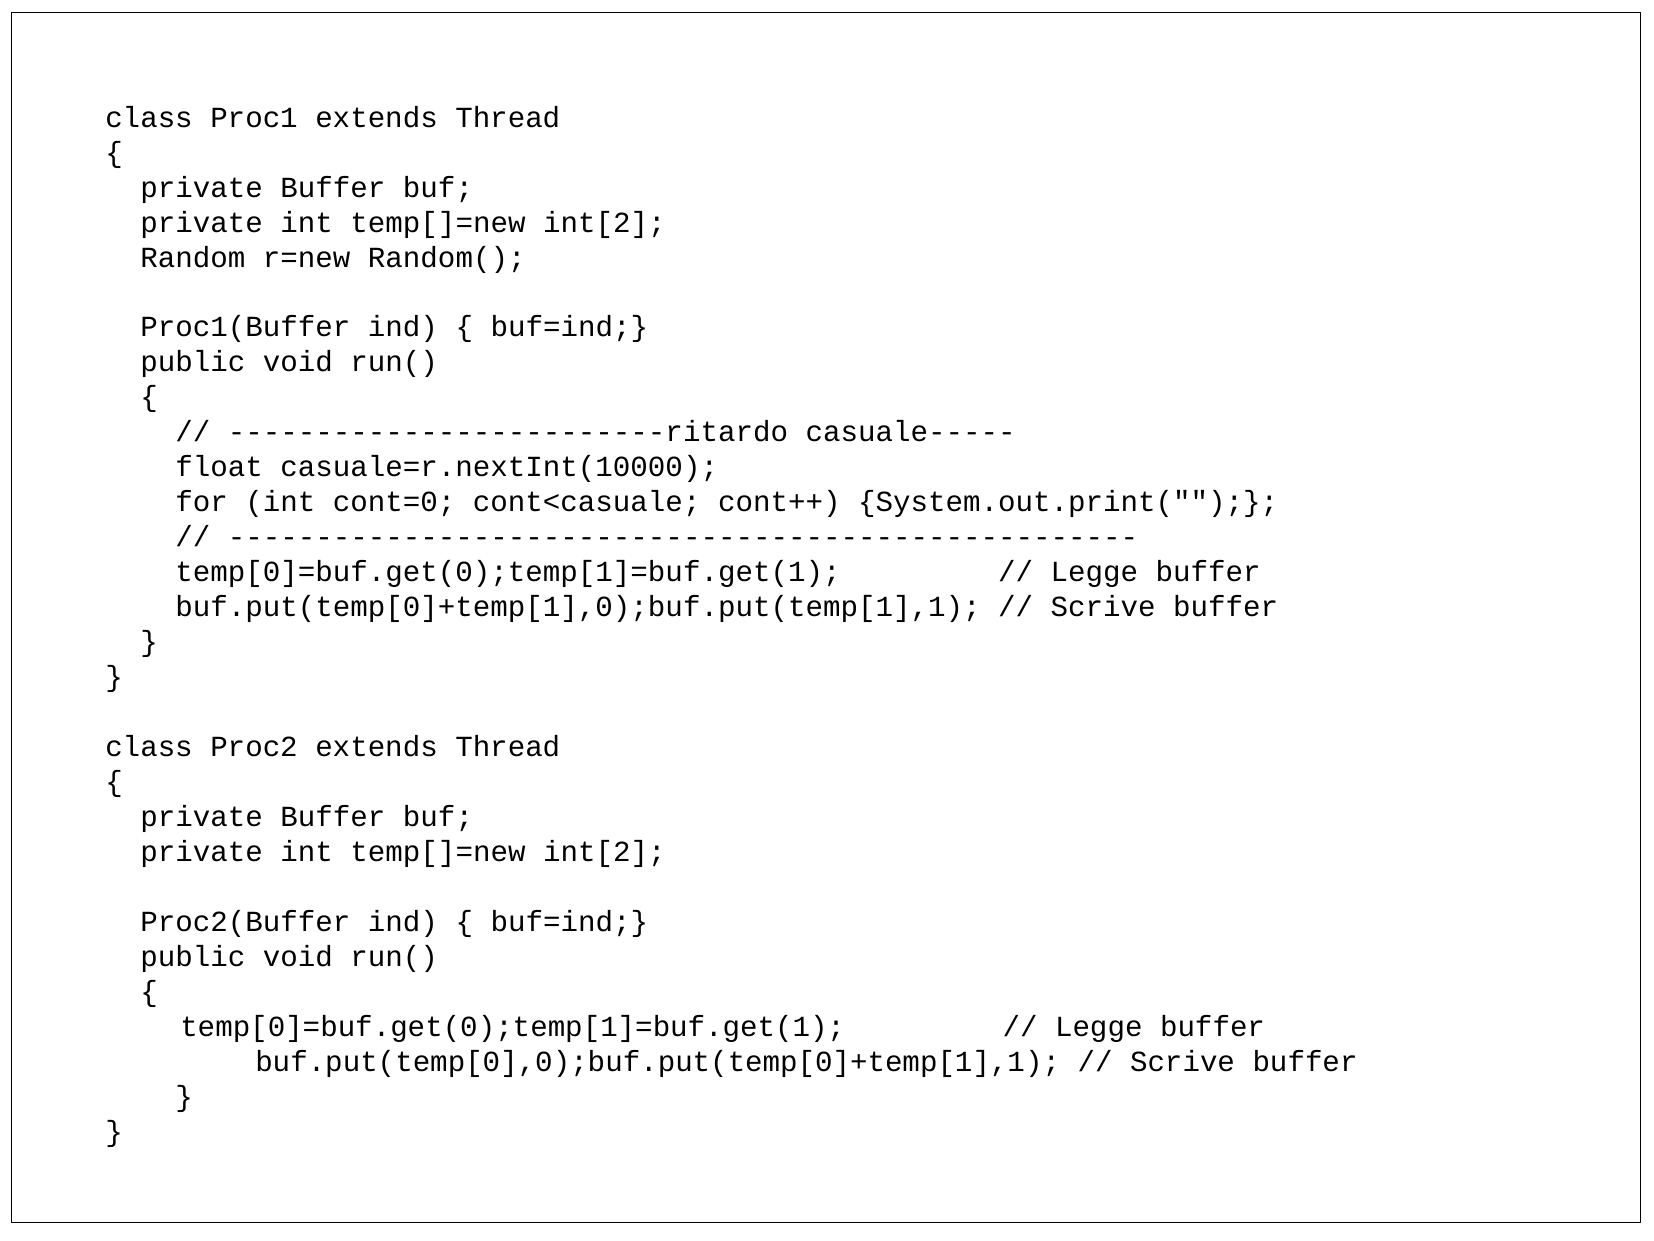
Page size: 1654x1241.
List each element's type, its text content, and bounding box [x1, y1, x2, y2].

text_box class Proc1 extends Thread { private Buffer buf; private int temp[]=new int[2]; Random r=new Random(); Proc1(Buffer ind) { buf=ind;} public void run() { // -------------------------ritardo casuale----- float casuale=r.nextInt(10000); for (int cont=0; cont<casuale; cont++) {System.out.print("");}; // ---------------------------------------------------- temp[0]=buf.get(0);temp[1]=buf.get(1); // Legge buffer buf.put(temp[0]+temp[1],0);buf.put(temp[1],1); // Scrive buffer } } class Proc2 extends Thread { private Buffer buf; private int temp[]=new int[2]; Proc2(Buffer ind) { buf=ind;} public void run() { temp[0]=buf.get(0);temp[1]=buf.get(1); // Legge buffer buf.put(temp[0],0);buf.put(temp[0]+temp[1],1); // Scrive buffer } } [90, 45, 1549, 1045]
